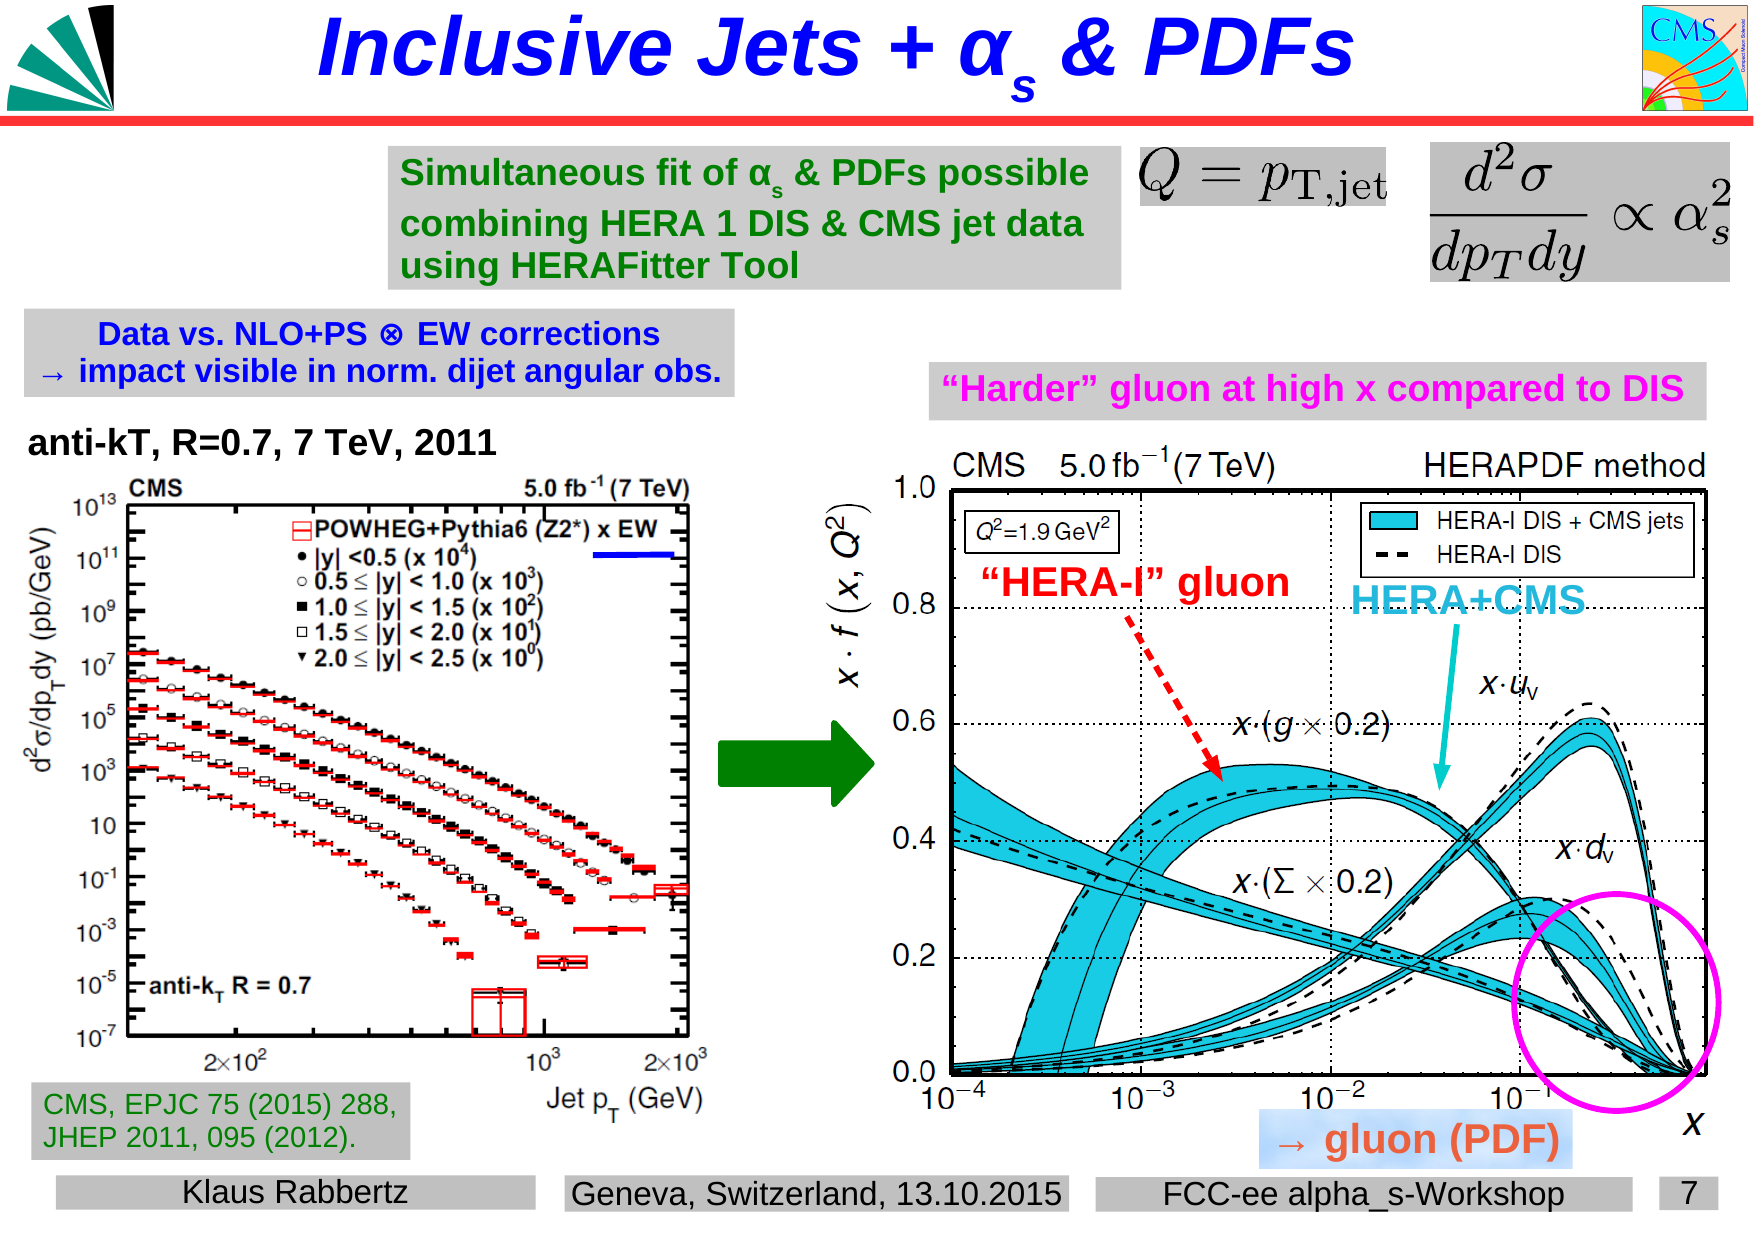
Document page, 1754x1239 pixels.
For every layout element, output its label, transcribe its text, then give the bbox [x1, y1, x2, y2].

text_box → gluon (PDF) [1259, 1109, 1573, 1169]
text_box anti-kT, R=0.7, 7 TeV, 2011 [15, 415, 497, 466]
picture [1518, 898, 1715, 1107]
text_box “HERA-I” gluon [967, 552, 1303, 612]
picture [14, 466, 717, 1123]
picture [7, 5, 114, 112]
title Inclusive Jets + αs & PDFs [129, 0, 1545, 114]
picture [1642, 5, 1748, 111]
picture [818, 435, 1717, 1144]
text_box CMS, EPJC 75 (2015) 288, JHEP 2011, 095 (2012). [31, 1082, 411, 1160]
picture [1139, 146, 1387, 207]
text_box [721, 722, 872, 805]
text_box Simultaneous fit of αs & PDFs possible combining HERA 1 DIS & CMS jet data using HERAFitter Tool [387, 145, 1122, 290]
text_box HERA+CMS [1338, 570, 1599, 630]
picture [1429, 141, 1731, 282]
text_box Data vs. NLO+PS ⊗ EW corrections → impact visible in norm. dijet angular obs. [24, 308, 734, 397]
text_box “Harder” gluon at high x compared to DIS [928, 362, 1707, 421]
